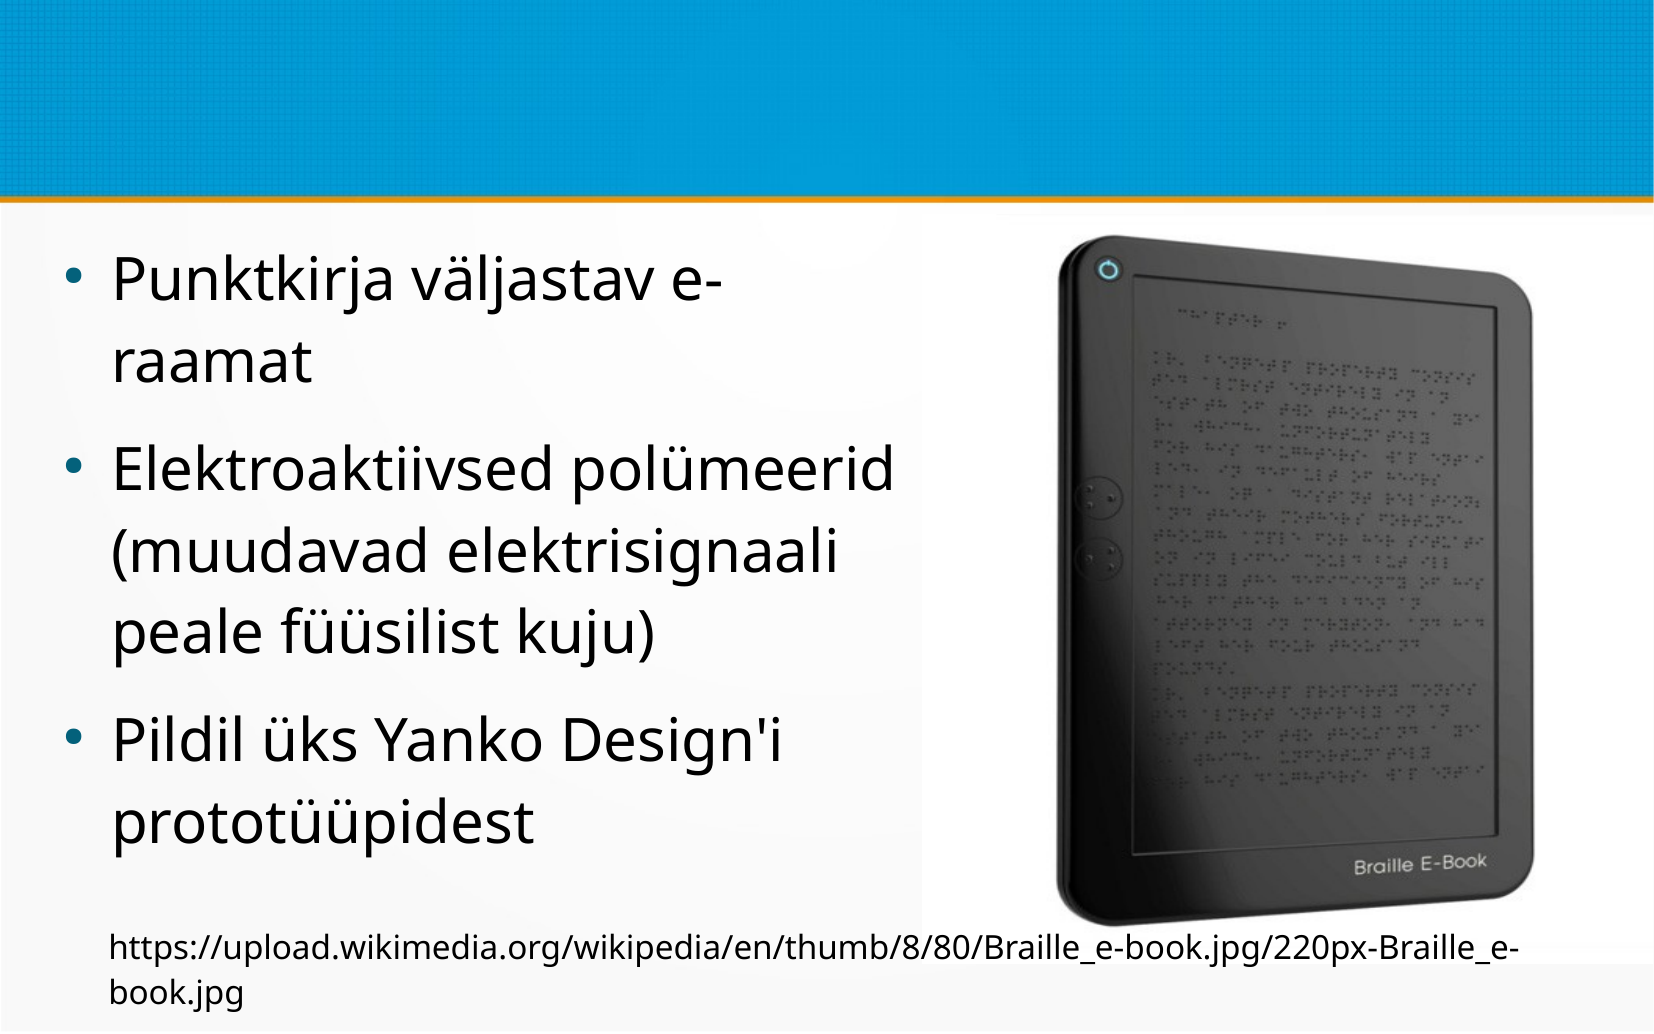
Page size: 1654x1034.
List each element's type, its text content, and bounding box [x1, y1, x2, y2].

text_box https://upload.wikimedia.org/wikipedia/en/thumb/8/80/Braille_e-book.jpg/220px-Braille_e-book.jpg [102, 909, 1563, 1029]
picture [0, 195, 1654, 1034]
list Punktkirja väljastav e-raamat Elektroaktiivsed polümeerid (muudavad elektrisignaali peale füüsilist kuju) Pildil üks Yanko Design'i prototüüpidest [47, 236, 898, 922]
